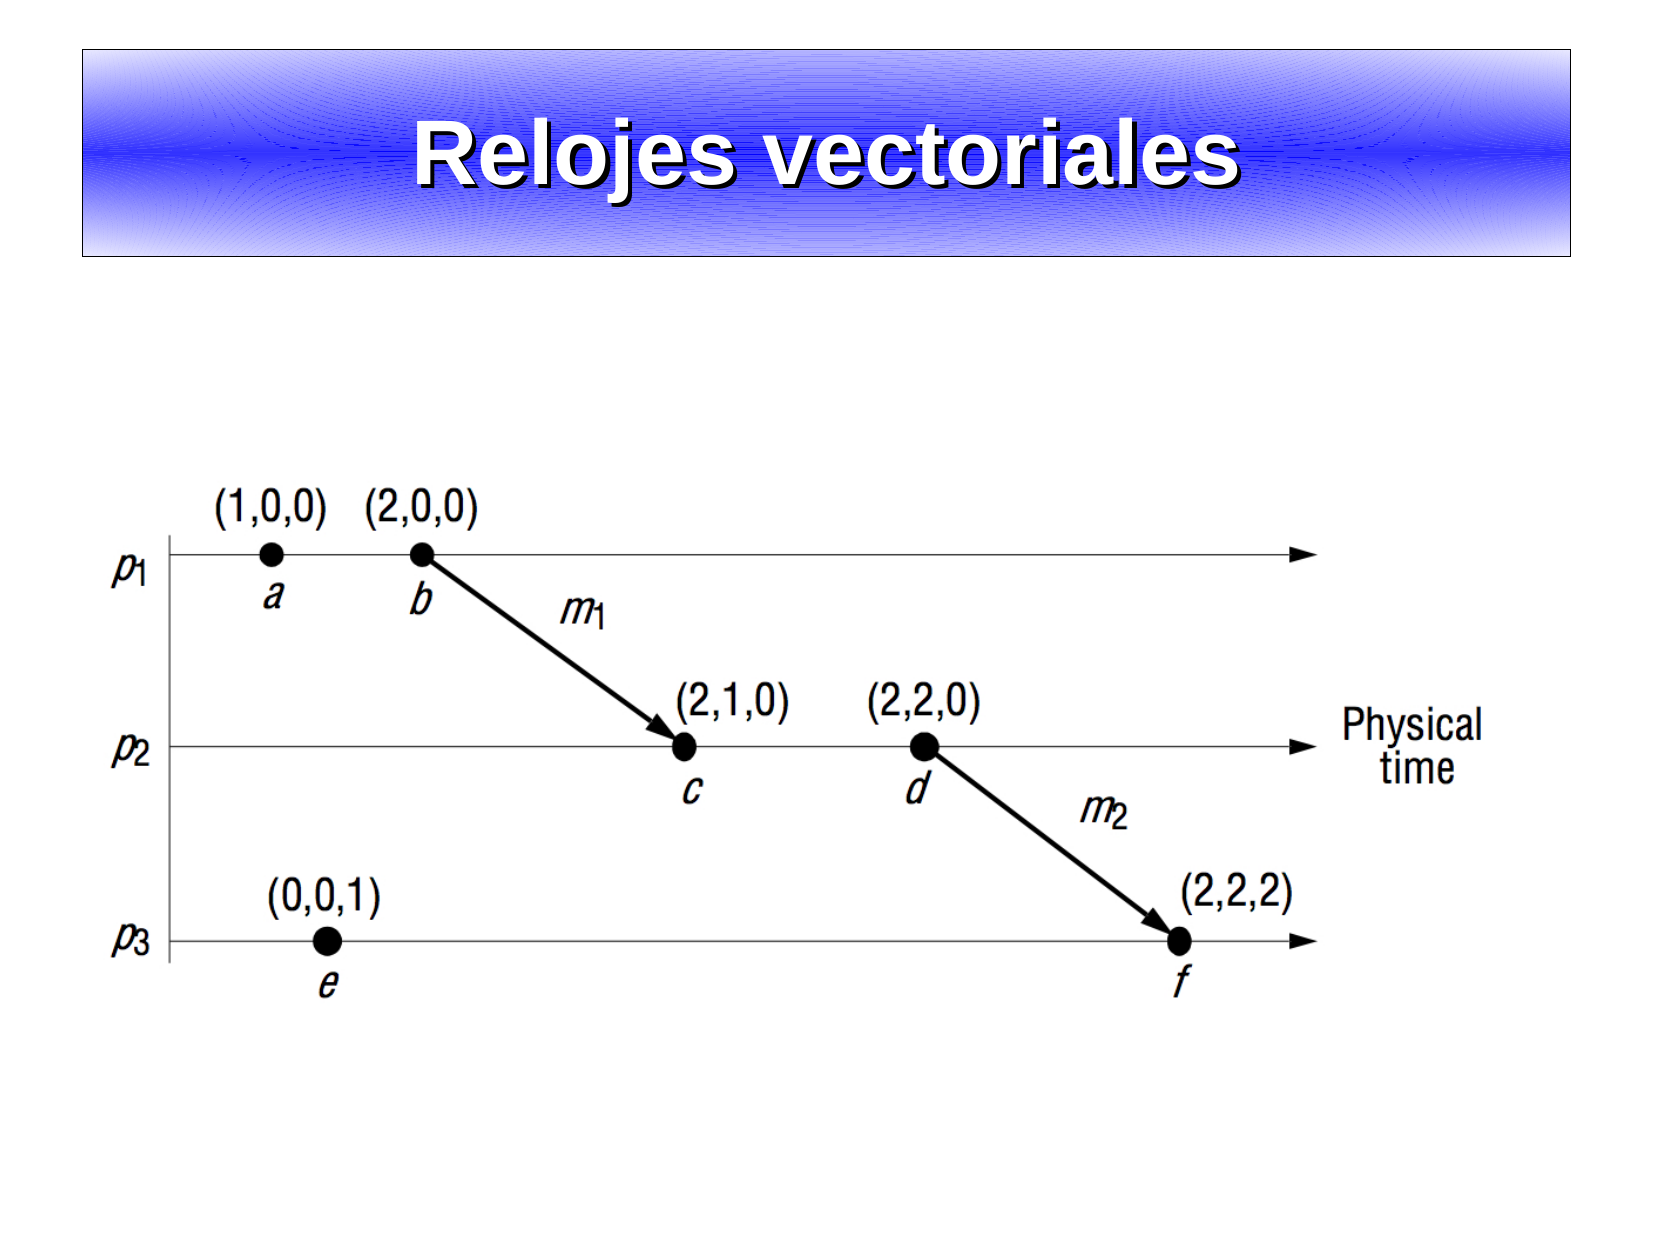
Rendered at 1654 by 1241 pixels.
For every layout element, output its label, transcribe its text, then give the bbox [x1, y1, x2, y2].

title Relojes vectoriales [82, 49, 1571, 257]
picture [85, 452, 1536, 1041]
